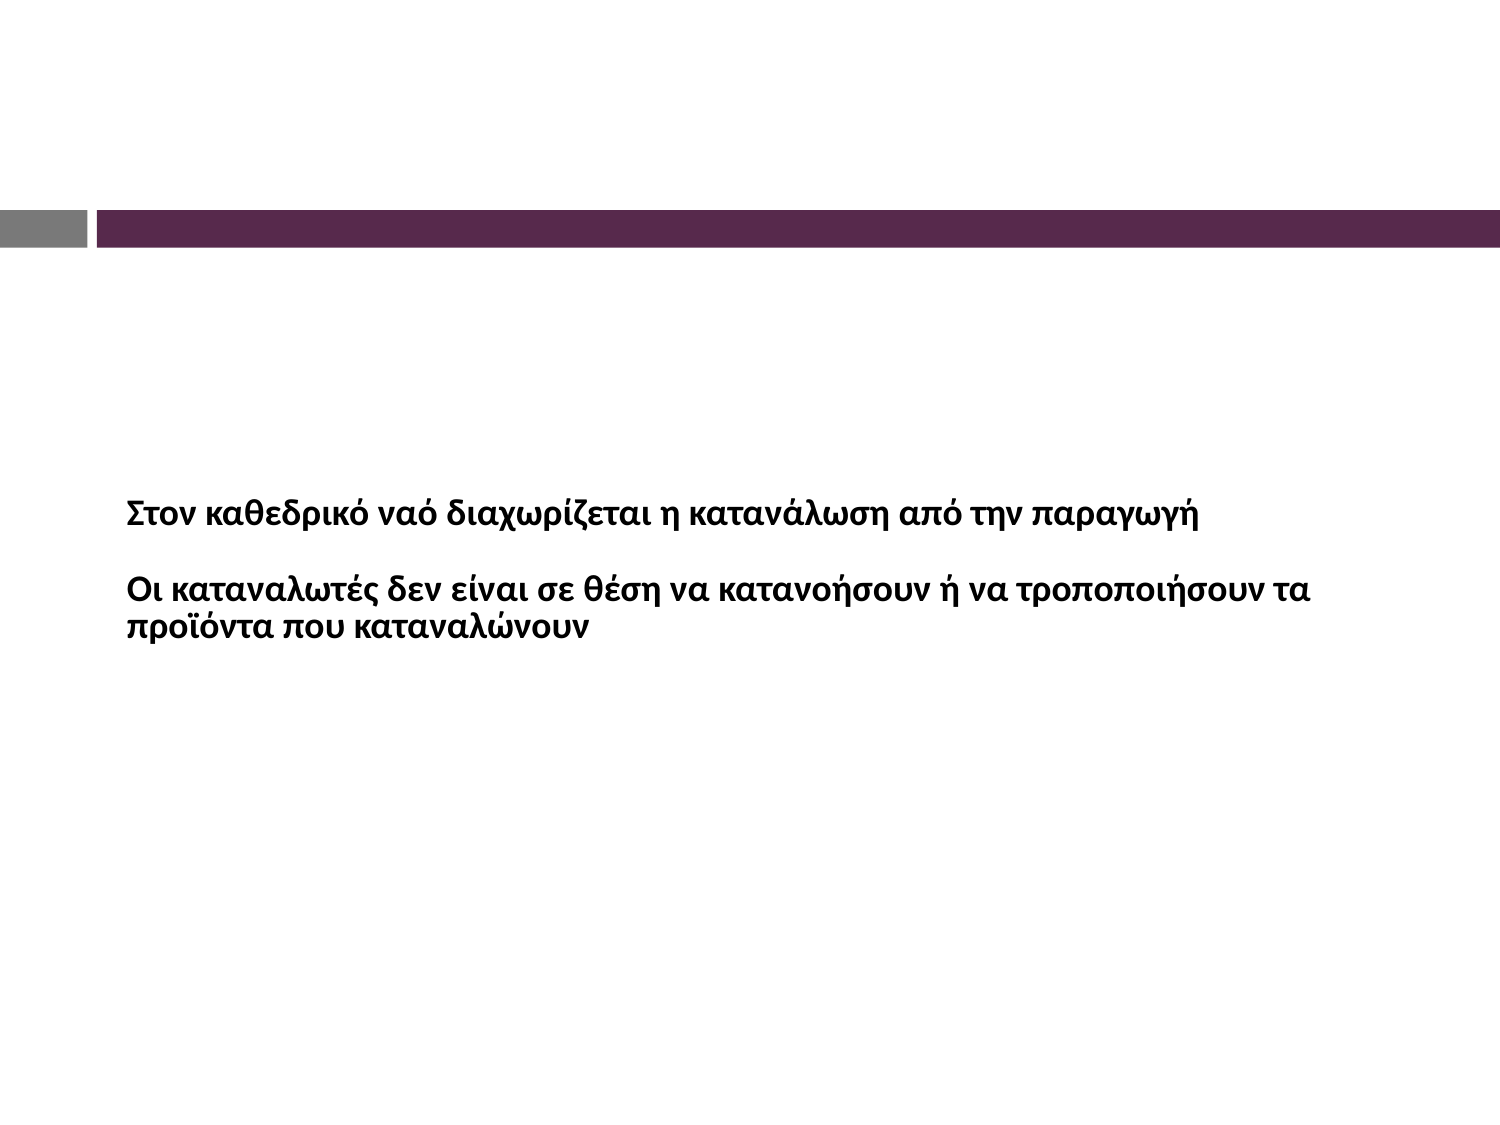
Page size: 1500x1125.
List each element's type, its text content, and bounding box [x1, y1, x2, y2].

text_box Στον καθεδρικό ναό διαχωρίζεται η κατανάλωση από την παραγωγή Οι καταναλωτές δεν είναι σε θέση να κατανοήσουν ή να τροποποιήσουν τα προϊόντα που καταναλώνουν [112, 490, 1482, 680]
